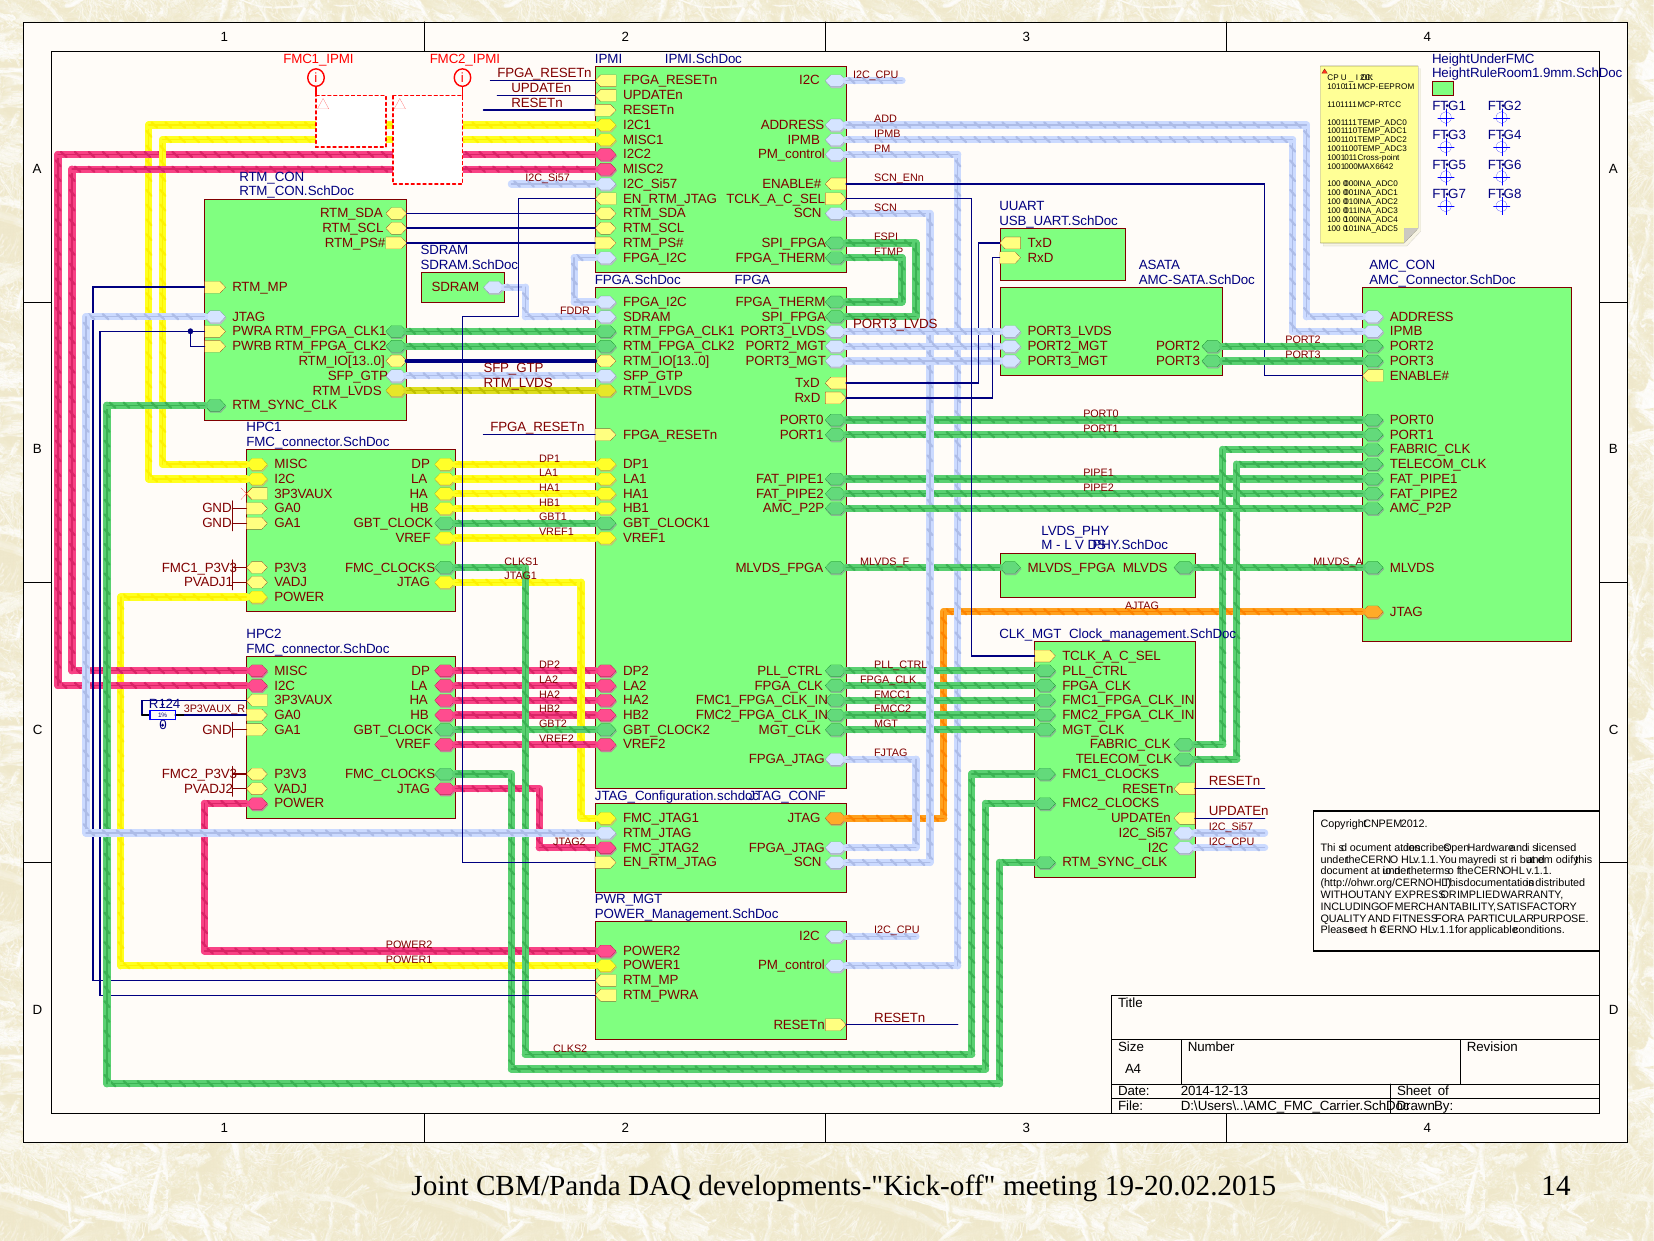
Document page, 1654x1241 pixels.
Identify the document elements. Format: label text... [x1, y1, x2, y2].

text_box JTAG_CONF [768, 788, 831, 805]
text_box FAT_PIPE1 [755, 471, 828, 486]
text_box ADD [874, 112, 899, 126]
text_box m odify [1543, 853, 1575, 867]
text_box WITHOUT [1320, 888, 1370, 900]
text_box [1152, 1085, 1180, 1098]
text_box FMC1_IPMI [283, 51, 358, 68]
text_box MCP-EEPROM [1357, 82, 1416, 92]
text_box FMC1_P3V3 [161, 560, 241, 576]
text_box FPGA_I2C [623, 250, 691, 267]
text_box I2C_Si57 [1118, 825, 1176, 842]
text_box RTM_LVDS [312, 383, 385, 400]
text_box SCN [793, 208, 824, 222]
text_box d ocument at ion [1340, 841, 1403, 853]
text_box FPGA_THERM [735, 294, 831, 311]
text_box CP U _ I 2C: [1327, 73, 1361, 82]
text_box HA [409, 692, 429, 709]
text_box MLVDS_FPGA [1027, 560, 1120, 576]
text_box this [1575, 853, 1597, 867]
text_box FTG8 [1487, 186, 1524, 203]
text_box Please [1320, 924, 1348, 938]
text_box FTG4 [1487, 127, 1524, 144]
text_box You [1438, 853, 1458, 865]
text_box documentation [1463, 876, 1525, 888]
text_box TEMP_ADC3 [1357, 144, 1409, 154]
text_box TxD [795, 375, 822, 392]
text_box RTM_IO[13..0] [298, 355, 390, 370]
text_box the [1458, 865, 1473, 876]
text_box ADDRESS [760, 117, 829, 134]
text_box JTAG [397, 576, 432, 591]
text_box HeightUnderFMC [1432, 51, 1540, 65]
text_box Hardware [1467, 841, 1510, 853]
text_box JTAG [1390, 604, 1426, 621]
text_box PORT3_MGT [745, 353, 831, 370]
text_box RTM_SCL [623, 220, 688, 237]
text_box 100 0 [1327, 179, 1344, 188]
text_box FABRIC_CLK [1089, 736, 1175, 751]
text_box INA_ADC1 [1357, 188, 1399, 197]
text_box JTAG [397, 783, 432, 798]
text_box redi st ri but e [1478, 853, 1526, 865]
text_box RxD [794, 390, 822, 407]
text_box I2C_Si57 [525, 171, 573, 185]
text_box HB [410, 707, 430, 722]
text_box MLVDS_FPGA [735, 560, 828, 576]
text_box 1001 [1327, 135, 1344, 144]
text_box RxD [1027, 250, 1055, 267]
text_box I2C [274, 471, 297, 486]
text_box D [32, 1002, 43, 1019]
text_box DP2 [623, 663, 651, 680]
text_box PORT0 [1390, 412, 1437, 427]
text_box SFP_GTP [327, 368, 392, 385]
text_box I2C_CPU [853, 68, 902, 82]
text_box RTM_FPGA_CLK2 [275, 338, 393, 355]
text_box RTM_MP [232, 279, 291, 296]
text_box SDRAM.SchDoc [420, 257, 518, 274]
text_box FPGA_RESETn [623, 427, 723, 444]
text_box Number [1187, 1039, 1238, 1056]
text_box FPGA.SchDoc [595, 272, 686, 289]
text_box 010 [1344, 197, 1357, 205]
text_box MGT_CLK [758, 724, 825, 739]
text_box A [32, 161, 43, 178]
text_box PIPE1 [1083, 467, 1116, 481]
text_box v.1.1. [1413, 853, 1438, 865]
text_box RTM_PS# [324, 235, 389, 252]
text_box FPGA_THERM [735, 250, 831, 267]
text_box FPGA_CLK [754, 677, 828, 694]
text_box HA1 [539, 481, 562, 495]
text_box SCN_ENn [874, 171, 927, 185]
text_box I2C [799, 73, 822, 90]
text_box B [32, 441, 43, 458]
text_box FJTAG [874, 747, 910, 761]
text_box POWER2 [623, 943, 684, 960]
text_box SPI_FPGA [761, 309, 830, 323]
text_box FMC_CLOCKS [345, 560, 440, 576]
text_box VREF [395, 739, 433, 753]
text_box [1314, 812, 1599, 950]
text_box RTM_SYNC_CLK [1062, 854, 1173, 871]
text_box describes [1403, 841, 1443, 853]
text_box LVDS_PHY [1041, 523, 1113, 537]
text_box A [1457, 912, 1467, 924]
text_box under [1382, 865, 1407, 876]
text_box I2C_CPU [1208, 837, 1258, 849]
text_box 100 0 [1327, 197, 1344, 205]
text_box PORT3 [1285, 349, 1323, 362]
text_box PORT3_MGT [1027, 353, 1113, 370]
text_box 100 0 [1327, 205, 1344, 214]
text_box 1101 [1327, 99, 1344, 110]
text_box under [1320, 853, 1345, 865]
text_box CLKS1 [504, 555, 541, 569]
text_box USB_UART.SchDoc [999, 213, 1125, 230]
text_box POWER1 [623, 960, 684, 975]
text_box HPC1 [246, 420, 284, 434]
text_box POWER2 [385, 938, 436, 952]
text_box Thi s [1320, 841, 1340, 853]
text_box HA1 [623, 486, 651, 500]
text_box HB2 [539, 703, 562, 717]
text_box 111 [1344, 99, 1357, 110]
text_box i [460, 70, 464, 87]
text_box VADJ [274, 574, 310, 591]
text_box CERN [1473, 865, 1503, 876]
text_box 3 [1022, 1120, 1031, 1137]
text_box PORT1 [779, 429, 826, 444]
text_box 3 [1022, 29, 1031, 46]
text_box PORT1 [1390, 427, 1437, 444]
text_box I2C [1147, 842, 1170, 854]
picture [0, 0, 1654, 1241]
text_box D [1608, 1002, 1619, 1019]
text_box the [1407, 865, 1422, 876]
text_box 1001 [1327, 161, 1344, 172]
text_box HA2 [623, 692, 651, 707]
text_box 1% [158, 713, 169, 720]
text_box INCLUDING [1320, 900, 1379, 912]
text_box [1391, 1085, 1397, 1098]
text_box RESETn [773, 1017, 828, 1034]
text_box AMC_P2P [762, 500, 828, 517]
text_box CLK_MGT [999, 626, 1066, 643]
text_box 1001 [1327, 126, 1344, 135]
text_box FPGA_CLK [860, 673, 920, 687]
text_box FDDR [560, 304, 592, 318]
text_box Clock_management.SchDoc [1069, 626, 1246, 643]
text_box MISC2 [623, 161, 666, 176]
text_box DP1 [539, 452, 562, 466]
text_box RESETn [874, 1010, 929, 1026]
text_box TELECOM_CLK [1075, 751, 1178, 768]
text_box GA0 [274, 503, 303, 515]
text_box INA_ADC5 [1357, 223, 1399, 234]
text_box AMC_Connector.SchDoc [1369, 272, 1523, 289]
text_box HPC2 [246, 626, 284, 641]
text_box 111 [1344, 117, 1357, 126]
text_box 3P3VAUX [274, 486, 336, 503]
text_box OR [1440, 888, 1457, 900]
text_box 110 [1344, 126, 1357, 135]
text_box GA0 [274, 709, 303, 722]
text_box FTG5 [1432, 157, 1469, 174]
text_box FPGA_I2C [623, 294, 691, 311]
text_box GBT1 [539, 511, 569, 525]
text_box IMPLIED [1457, 888, 1500, 900]
text_box HeightRuleRoom1.9mm.SchDoc [1432, 65, 1633, 82]
text_box HB [410, 500, 430, 515]
text_box INA_ADC0 [1357, 179, 1399, 188]
text_box PARTICULAR [1467, 912, 1533, 924]
text_box FMC_connector.SchDoc [246, 434, 397, 451]
text_box FPGA [734, 272, 773, 289]
text_box RTM_SDA [623, 208, 689, 222]
text_box Cross-point [1357, 152, 1401, 163]
text_box RTM_MP [623, 972, 682, 987]
text_box 000 [1344, 161, 1357, 172]
text_box PORT2 [1285, 334, 1323, 348]
text_box This [1443, 876, 1463, 888]
text_box FMC_JTAG1 [623, 810, 704, 827]
text_box distributed [1535, 876, 1592, 890]
text_box PWRB [232, 338, 275, 355]
text_box JTAG [232, 309, 268, 326]
text_box RTM_FPGA_CLK1 [623, 323, 740, 338]
text_box PIPE2 [1083, 481, 1116, 495]
text_box R124 [148, 697, 183, 713]
text_box PORT3_LVDS [853, 316, 942, 333]
text_box PLL_CTRL [757, 663, 827, 680]
text_box PHY.SchDoc [1092, 537, 1172, 554]
text_box PORT0 [779, 412, 826, 429]
text_box SCN [793, 854, 824, 871]
text_box OK [1361, 73, 1374, 82]
text_box MERCHANTABILITY, [1394, 900, 1496, 912]
text_box FAT_PIPE1 [1390, 471, 1462, 486]
text_box JTAG_Configuration.schdoc [595, 788, 768, 805]
text_box File: [1118, 1098, 1145, 1115]
text_box POWER [274, 589, 328, 606]
text_box PM [874, 142, 892, 156]
text_box P3V3 [274, 560, 309, 576]
text_box PM_control [758, 958, 828, 975]
text_box RTM_SDA [320, 205, 386, 222]
text_box RTM_IO[13..0] [623, 355, 714, 370]
text_box the [1345, 853, 1360, 865]
text_box o f [1447, 865, 1458, 876]
text_box 1 [220, 29, 229, 46]
text_box PURPOSE. [1533, 912, 1596, 926]
text_box INA_ADC4 [1357, 214, 1399, 223]
text_box 4 [1423, 1120, 1432, 1137]
text_box is [1525, 876, 1535, 888]
text_box FSPI [874, 230, 900, 244]
text_box IPMI.SchDoc [664, 51, 746, 68]
text_box PORT3_LVDS [740, 323, 830, 340]
text_box applicable [1469, 924, 1513, 938]
text_box A4 [1125, 1061, 1143, 1078]
text_box 111 [1344, 82, 1357, 92]
text_box 100 [1344, 214, 1357, 223]
text_box HA [409, 486, 429, 503]
text_box 4 [1423, 29, 1432, 46]
text_box FMC_connector.SchDoc [246, 641, 397, 658]
text_box Title [1118, 995, 1144, 1012]
text_box and [1526, 853, 1543, 865]
text_box SDRAM [431, 279, 482, 296]
text_box FTMP [874, 245, 905, 259]
text_box FMC2_FPGA_CLK_IN [695, 707, 836, 724]
text_box HA2 [539, 688, 562, 702]
text_box MISC1 [623, 132, 666, 149]
text_box PORT1 [1083, 422, 1121, 436]
text_box I2C [274, 677, 297, 692]
text_box RTM_SCL [322, 220, 387, 237]
text_box POWER_Management.SchDoc [595, 906, 789, 923]
text_box 011 [1344, 152, 1357, 161]
text_box 2 [621, 1120, 630, 1137]
text_box FMCC1 [874, 688, 914, 702]
text_box VREF2 [623, 739, 668, 753]
text_box A [1608, 161, 1619, 178]
text_box By: [1434, 1098, 1455, 1115]
text_box RTM_JTAG [623, 825, 696, 842]
text_box 100 0 [1327, 188, 1344, 197]
text_box GND [202, 722, 234, 739]
text_box FTG3 [1432, 127, 1469, 144]
text_box CERN [1379, 924, 1408, 938]
text_box RTM_FPGA_CLK2 [623, 338, 741, 355]
text_box MLVDS [1122, 560, 1170, 576]
text_box RESETn [623, 102, 678, 119]
text_box INA_ADC3 [1357, 205, 1399, 214]
text_box 100 [1344, 144, 1357, 152]
text_box PORT2_MGT [1027, 340, 1113, 353]
text_box 2 [621, 29, 630, 46]
text_box t h e [1364, 924, 1379, 938]
text_box FMC1_FPGA_CLK_IN [695, 692, 836, 707]
text_box AMC_CON [1369, 257, 1439, 272]
text_box C [32, 722, 44, 739]
text_box POWER [274, 796, 328, 812]
text_box FMC2_CLOCKS [1062, 796, 1165, 812]
text_box PORT3 [1390, 353, 1437, 370]
text_box see [1348, 924, 1364, 938]
text_box 3P3VAUX [274, 692, 336, 709]
text_box IPMI [595, 51, 624, 68]
text_box HB1 [539, 496, 562, 510]
text_box Date: [1118, 1083, 1152, 1100]
text_box Copyright [1320, 818, 1363, 832]
text_box TCLK_A_C_SEL [1062, 648, 1167, 665]
text_box Sheet [1397, 1083, 1428, 1098]
text_box GND [202, 500, 234, 517]
text_box LA2 [539, 673, 560, 687]
text_box VREF [395, 532, 433, 547]
text_box Drawn [1396, 1098, 1434, 1115]
text_box v.1.1 [1432, 924, 1455, 938]
text_box IPMB [787, 134, 822, 147]
text_box SFP_GTP [483, 360, 547, 377]
text_box OHL [1503, 865, 1526, 876]
text_box SFP_GTP [623, 368, 687, 385]
text_box 2012. [1400, 818, 1430, 832]
text_box LA1 [623, 473, 648, 486]
text_box RTM_LVDS [623, 383, 696, 400]
text_box I2C_CPU [874, 924, 923, 938]
text_box FPGA_RESETn [490, 419, 590, 436]
text_box PORT0 [1083, 407, 1121, 421]
text_box VREF2 [539, 732, 577, 746]
text_box EN_RTM_JTAG [623, 191, 723, 208]
text_box PVADJ2 [184, 783, 236, 798]
text_box 1 [220, 1120, 229, 1137]
text_box Size [1118, 1039, 1146, 1056]
text_box document at io n [1320, 865, 1382, 876]
text_box OF [1379, 900, 1394, 912]
text_box 1001 [1327, 144, 1344, 152]
text_box POWER1 [385, 953, 436, 967]
text_box i s [1527, 841, 1536, 853]
text_box RESETn [1122, 781, 1177, 798]
text_box LA [411, 677, 429, 692]
text_box I2C_Si57 [1208, 821, 1257, 835]
text_box FMC1_FPGA_CLK_IN [1062, 692, 1202, 707]
text_box TCLK_A_C_SEL [726, 191, 831, 208]
text_box 100 0 [1327, 214, 1344, 223]
text_box WARRANTY, [1500, 888, 1571, 900]
text_box MGT [874, 717, 900, 731]
text_box 0 [159, 717, 168, 734]
text_box Revision [1466, 1039, 1520, 1056]
text_box GBT_CLOCK2 [623, 722, 716, 739]
text_box 2014-12-13 [1180, 1083, 1252, 1098]
text_box FMC2_IPMI [429, 51, 504, 68]
text_box FPGA_CLK [1062, 677, 1135, 694]
text_box FPGA_RESETn [623, 73, 723, 90]
text_box FMC2_P3V3 [161, 766, 241, 783]
text_box DP [411, 663, 431, 680]
text_box CNPEM [1363, 818, 1400, 832]
text_box FABRIC_CLK [1390, 441, 1475, 458]
text_box [1252, 1085, 1390, 1098]
text_box FMC2_FPGA_CLK_IN [1062, 707, 1202, 724]
text_box conditions. [1513, 924, 1569, 938]
text_box PM_control [758, 147, 828, 164]
text_box i [314, 70, 318, 87]
text_box ANY [1370, 888, 1394, 900]
text_box AMC_P2P [1390, 500, 1455, 517]
text_box PWR_MGT [595, 892, 667, 906]
text_box GND [202, 517, 234, 532]
text_box INA_ADC2 [1357, 197, 1399, 205]
text_box [1112, 1085, 1118, 1098]
text_box (http://ohwr.org/CERNOHL). [1320, 876, 1443, 888]
text_box GBT_CLOCK [353, 515, 438, 532]
text_box CERN [1360, 853, 1389, 865]
text_box UPDATEn [1208, 803, 1272, 820]
text_box UUART [999, 198, 1048, 213]
text_box LA2 [623, 680, 648, 692]
text_box SDRAM [623, 311, 674, 323]
text_box MGT_CLK [1062, 724, 1128, 739]
text_box M - L V DS [1041, 537, 1092, 554]
text_box JTAG1 [504, 570, 539, 584]
text_box IPMB [874, 127, 903, 141]
text_box ENABLE# [762, 176, 825, 191]
text_box FTG2 [1487, 98, 1524, 115]
text_box MLVDS_A [1313, 555, 1366, 569]
text_box TEMP_ADC0 [1357, 117, 1409, 126]
text_box PVADJ1 [184, 576, 236, 591]
text_box ASATA [1138, 257, 1183, 272]
text_box PLL_CTRL [1062, 665, 1132, 680]
text_box QUALITY [1320, 912, 1368, 924]
text_box CLKS2 [553, 1042, 590, 1056]
text_box DP1 [623, 456, 651, 473]
text_box v.1.1. [1526, 865, 1557, 876]
text_box [23, 22, 1627, 1143]
text_box UPDATEn [1111, 810, 1175, 827]
text_box PORT2_MGT [745, 339, 831, 353]
text_box MAX6642 [1357, 161, 1395, 172]
text_box P3V3 [274, 766, 309, 783]
text_box EXPRESS [1394, 888, 1440, 900]
text_box VADJ [274, 781, 310, 798]
text_box I2C2 [623, 149, 653, 161]
text_box FPGA_RESETn [497, 65, 597, 82]
text_box EN_RTM_JTAG [623, 854, 723, 871]
text_box I2C1 [623, 119, 653, 132]
text_box RTM_LVDS [483, 375, 556, 392]
text_box GA1 [274, 515, 303, 532]
text_box C [1608, 722, 1620, 739]
text_box licensed [1536, 841, 1583, 853]
text_box JTAG2 [553, 837, 588, 849]
text_box FMC_JTAG2 [623, 840, 704, 854]
text_box 100 0 [1327, 223, 1344, 234]
text_box JTAG [787, 810, 823, 827]
text_box O HL [1408, 924, 1432, 938]
text_box MISC [274, 456, 310, 473]
text_box terms [1422, 865, 1447, 876]
text_box PORT3_LVDS [1027, 323, 1117, 340]
text_box GA1 [274, 722, 303, 739]
text_box 001 [1344, 188, 1357, 197]
text_box RTM_FPGA_CLK1 [275, 323, 393, 338]
text_box MLVDS [1390, 560, 1437, 576]
text_box AJTAG [1125, 599, 1161, 613]
text_box 101 [1344, 223, 1357, 234]
text_box PORT2 [1156, 338, 1203, 353]
text_box PORT2 [1390, 338, 1437, 353]
text_box RESETn [1208, 773, 1263, 790]
text_box 1010 [1327, 82, 1344, 92]
text_box and [1510, 841, 1527, 853]
text_box FAT_PIPE2 [1390, 486, 1462, 503]
text_box RESETn [511, 95, 566, 112]
text_box SDRAM [420, 244, 471, 257]
text_box FMC1_CLOCKS [1062, 766, 1165, 783]
text_box PLL_CTRL [874, 658, 931, 672]
text_box FPGA_JTAG [749, 840, 830, 857]
text_box SPI_FPGA [761, 235, 830, 252]
text_box FPGA_JTAG [749, 751, 830, 768]
text_box ENABLE# [1390, 368, 1453, 385]
text_box RTM_SYNC_CLK [232, 397, 343, 414]
text_box GBT_CLOCK [353, 722, 438, 739]
text_box B [1608, 441, 1619, 458]
text_box I2C_Si57 [623, 176, 680, 193]
text_box RTM_PWRA [623, 987, 703, 1004]
text_box FMC_CLOCKS [345, 766, 440, 783]
text_box [1112, 1040, 1181, 1084]
text_box AND [1368, 912, 1392, 924]
text_box UPDATEn [511, 82, 575, 97]
text_box MLVDS_F [860, 555, 912, 569]
text_box may [1458, 853, 1478, 865]
text_box HB1 [623, 500, 651, 517]
text_box FTG7 [1432, 186, 1469, 203]
text_box HB2 [623, 707, 651, 724]
text_box AMC-SATA.SchDoc [1138, 272, 1262, 289]
text_box DP [411, 456, 431, 473]
text_box PORT3 [1156, 353, 1203, 370]
text_box RTM_CON.SchDoc [239, 183, 361, 200]
text_box for [1455, 924, 1469, 938]
text_box TEMP_ADC1 [1357, 126, 1409, 135]
text_box FMCC2 [874, 703, 914, 717]
text_box RTM_PS# [623, 235, 687, 250]
text_box TELECOM_CLK [1390, 456, 1492, 473]
text_box FOR [1435, 912, 1457, 924]
text_box SATISFACTORY [1496, 900, 1584, 912]
text_box GBT_CLOCK1 [623, 515, 716, 532]
text_box MCP-RTCC [1357, 99, 1402, 110]
text_box D:\Users\..\AMC_FMC_Carrier.SchDoc [1180, 1098, 1396, 1115]
text_box DP2 [539, 658, 562, 672]
text_box FTG1 [1432, 98, 1469, 115]
text_box SCN [874, 201, 899, 215]
text_box 3P3VAUX_R [183, 703, 249, 717]
text_box [1182, 1040, 1460, 1098]
text_box 000 [1344, 179, 1357, 188]
text_box FTG6 [1487, 157, 1524, 174]
text_box UPDATEn [623, 90, 687, 104]
text_box ADDRESS [1390, 309, 1458, 326]
text_box LA [411, 471, 429, 486]
text_box GBT2 [539, 717, 569, 731]
text_box 011 [1344, 205, 1357, 214]
text_box VREF1 [539, 525, 577, 539]
text_box VREF1 [623, 532, 668, 547]
text_box 101 [1344, 135, 1357, 144]
text_box TxD [1027, 235, 1054, 250]
text_box Open [1443, 841, 1467, 853]
text_box TEMP_ADC2 [1357, 135, 1409, 144]
text_box of [1437, 1083, 1450, 1098]
text_box FITNESS [1392, 912, 1435, 924]
text_box LA1 [539, 467, 560, 481]
text_box RTM_CON [239, 169, 308, 183]
text_box FAT_PIPE2 [755, 486, 828, 503]
text_box IPMB [1390, 323, 1425, 338]
text_box O HL [1389, 853, 1413, 865]
text_box MISC [274, 663, 310, 680]
text_box PWRA [232, 323, 275, 338]
text_box I2C [799, 928, 822, 945]
text_box 1001 [1327, 152, 1344, 161]
